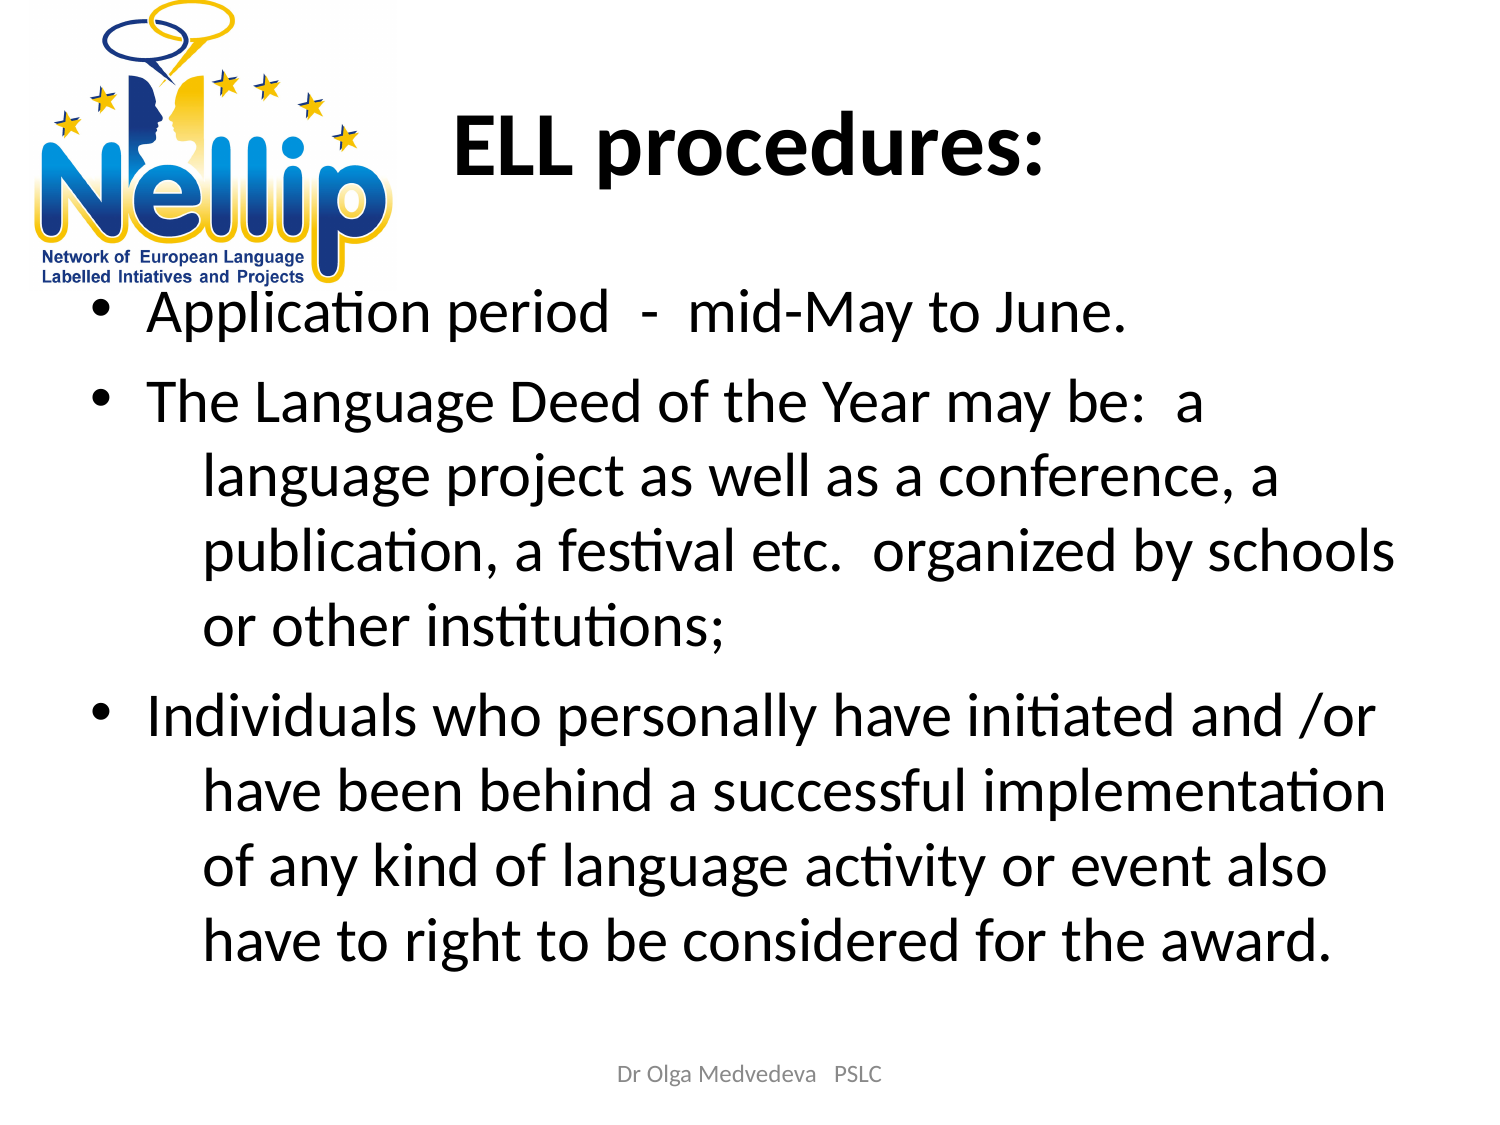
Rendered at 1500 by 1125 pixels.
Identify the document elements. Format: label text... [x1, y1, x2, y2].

list Application period - mid-May to June. The Language Deed of the Year may be: a language project as well as a conference, a publication, a festival etc. organized by schools or other institutions; Individuals who personally have initiated and /or have been behind a successful implementation of any kind of language activity or event also have to right to be considered for the award. [75, 262, 1426, 1005]
title ELL procedures: [397, 45, 1426, 233]
picture [29, 0, 397, 291]
text_box Dr Olga Medvedeva PSLC [512, 1042, 988, 1103]
